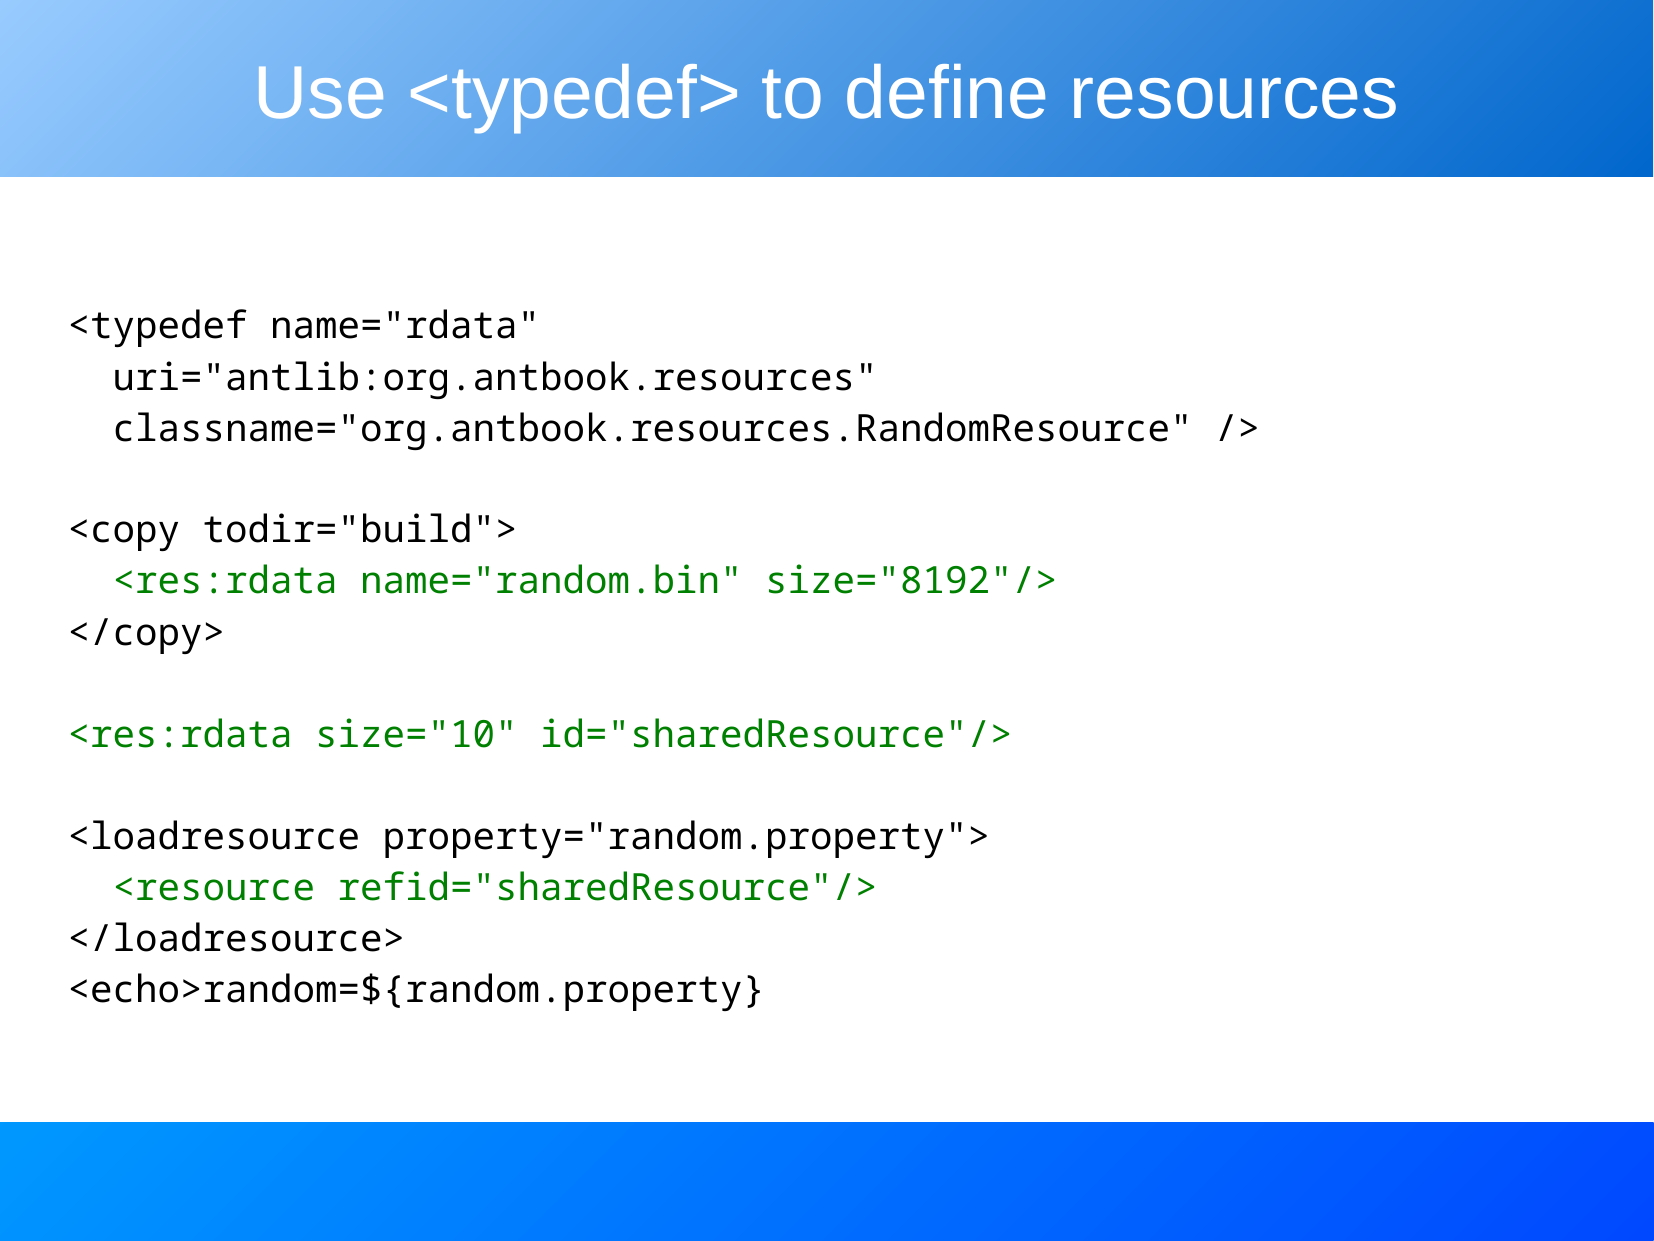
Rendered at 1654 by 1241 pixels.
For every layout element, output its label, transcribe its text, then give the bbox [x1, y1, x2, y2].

text_box <typedef name="rdata" uri="antlib:org.antbook.resources" classname="org.antbook.resources.RandomResource" /> <copy todir="build"> <res:rdata name="random.bin" size="8192"/> </copy> <res:rdata size="10" id="sharedResource"/> <loadresource property="random.property"> <resource refid="sharedResource"/> </loadresource> <echo>random=${random.property} [52, 386, 1592, 926]
title Use <typedef> to define resources [82, 22, 1571, 163]
